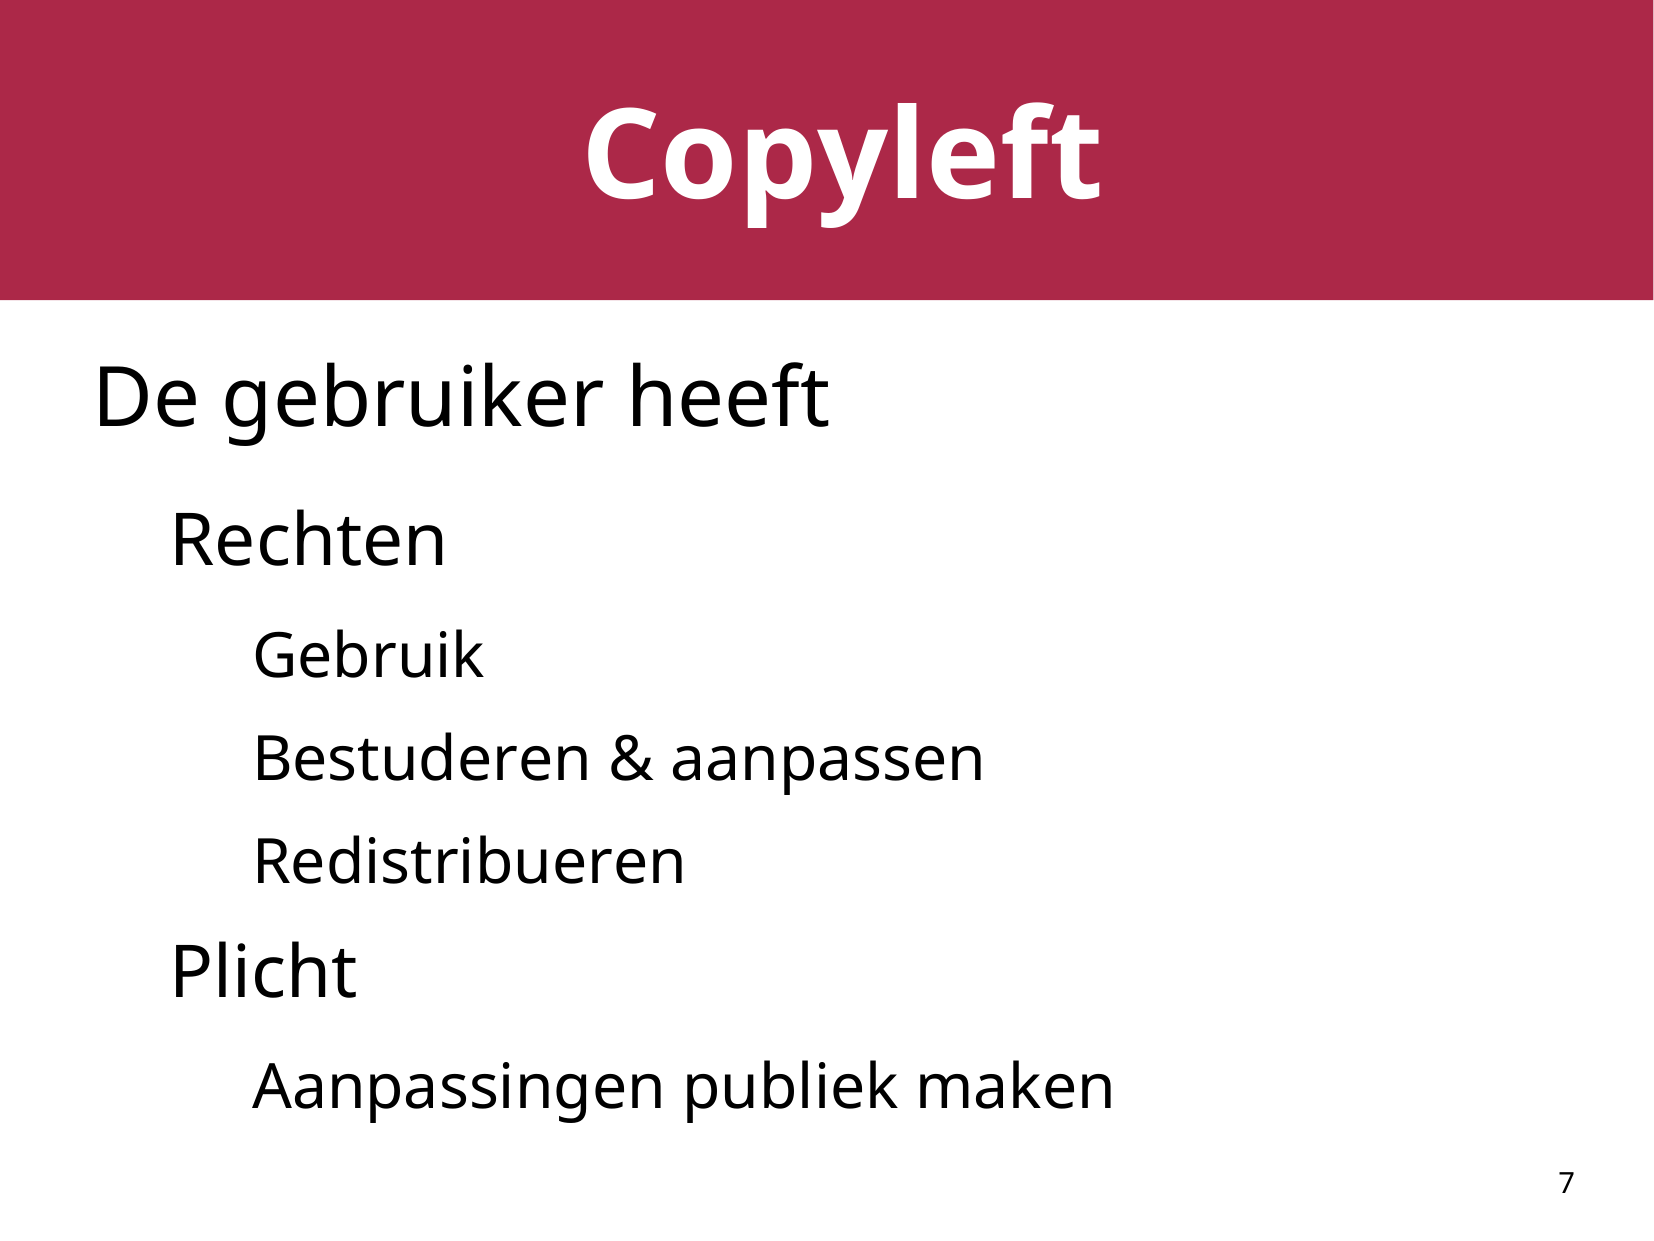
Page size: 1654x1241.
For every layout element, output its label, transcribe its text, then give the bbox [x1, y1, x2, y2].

list De gebruiker heeft Rechten Gebruik Bestuderen & aanpassen Redistribueren Plicht Aanpassingen publiek maken [75, 337, 1576, 1126]
title Copyleft [75, 0, 1576, 301]
